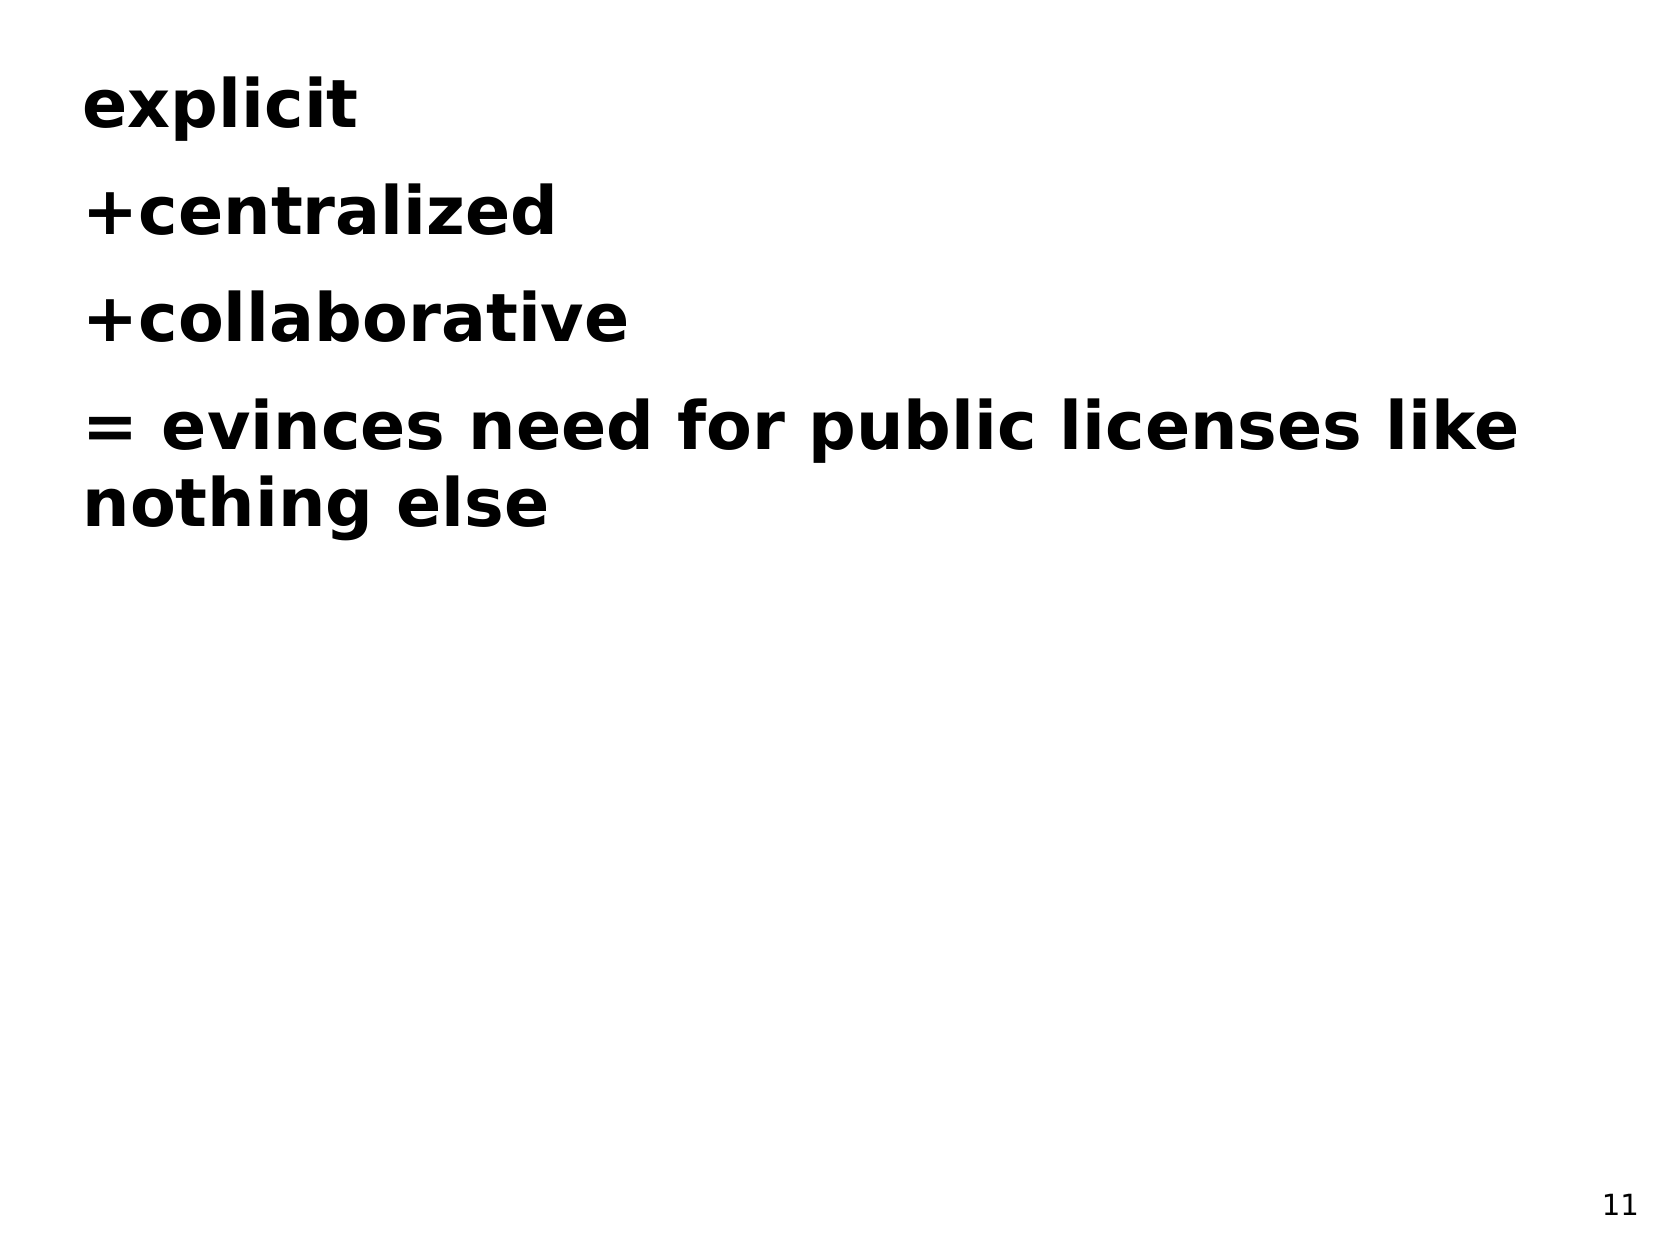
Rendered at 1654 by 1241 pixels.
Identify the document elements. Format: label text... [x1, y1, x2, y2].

list explicit +centralized +collaborative = evinces need for public licenses like nothing else [82, 65, 1571, 1062]
